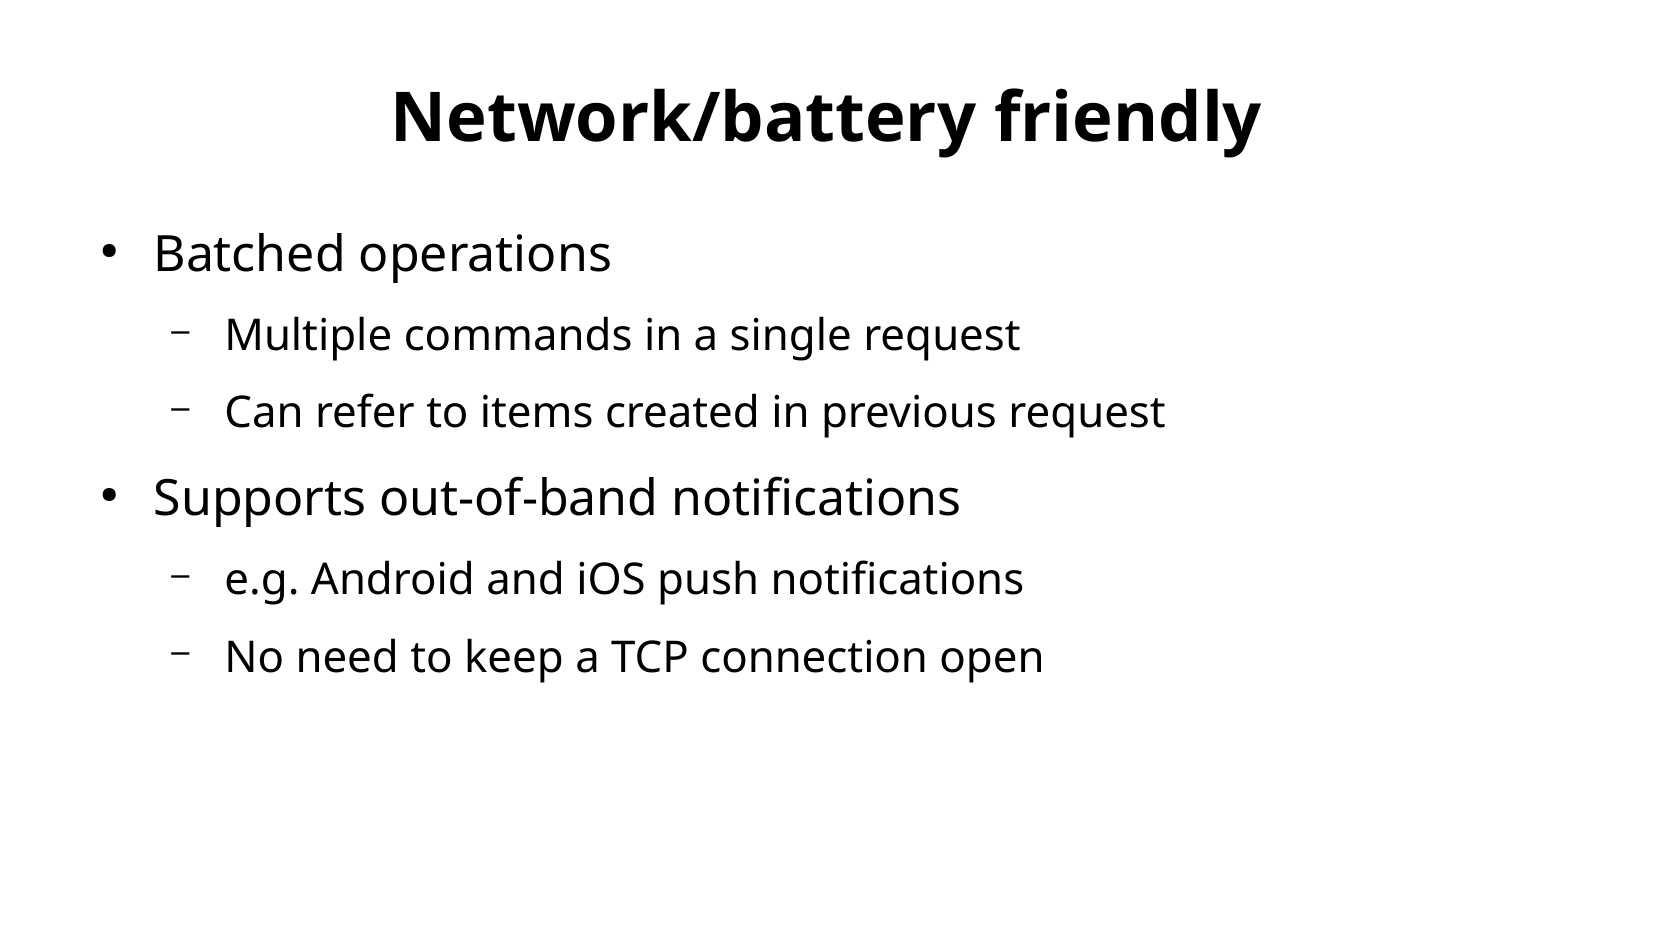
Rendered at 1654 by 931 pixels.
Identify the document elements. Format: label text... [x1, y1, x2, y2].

title Network/battery friendly [82, 37, 1571, 193]
list Batched operations Multiple commands in a single request Can refer to items created in previous request Supports out-of-band notifications e.g. Android and iOS push notifications No need to keep a TCP connection open [82, 217, 1571, 758]
